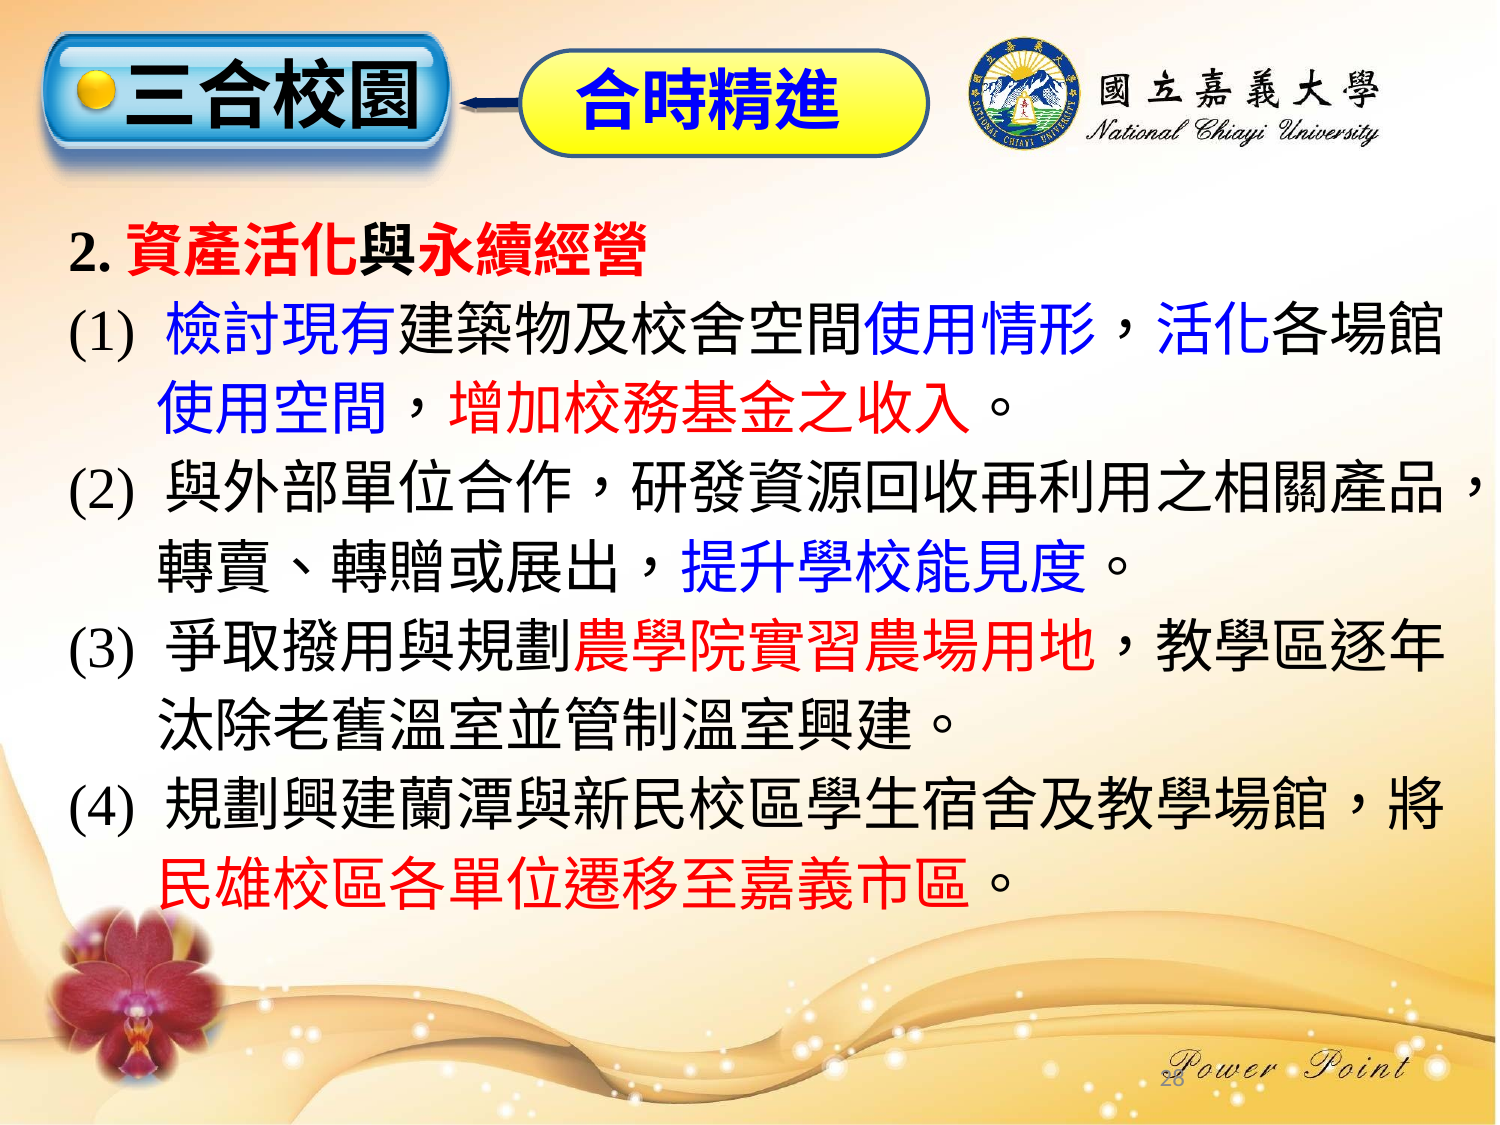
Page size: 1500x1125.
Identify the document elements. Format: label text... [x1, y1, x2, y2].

picture [32, 31, 460, 188]
text_box 2.資產活化與永續經營 (1) 檢討現有建築物及校舍空間使用情形，活化各場館使用空間，增加校務基金之收入。 (2) 與外部單位合作，研發資源回收再利用之相關產品，轉賣、轉贈或展出，提升學校能見度。 (3) 爭取撥用與規劃農學院實習農場用地，教學區逐年汰除老舊溫室並管制溫室興建。 (4) 規劃興建蘭潭與新民校區學生宿舍及教學場館，將民雄校區各單位遷移至嘉義市區。 [53, 196, 1476, 924]
text_box [543, 53, 928, 156]
text_box 合時精進 [522, 50, 893, 147]
text_box 三合校園 [49, 40, 443, 147]
text_box 28 [1144, 1046, 1495, 1107]
